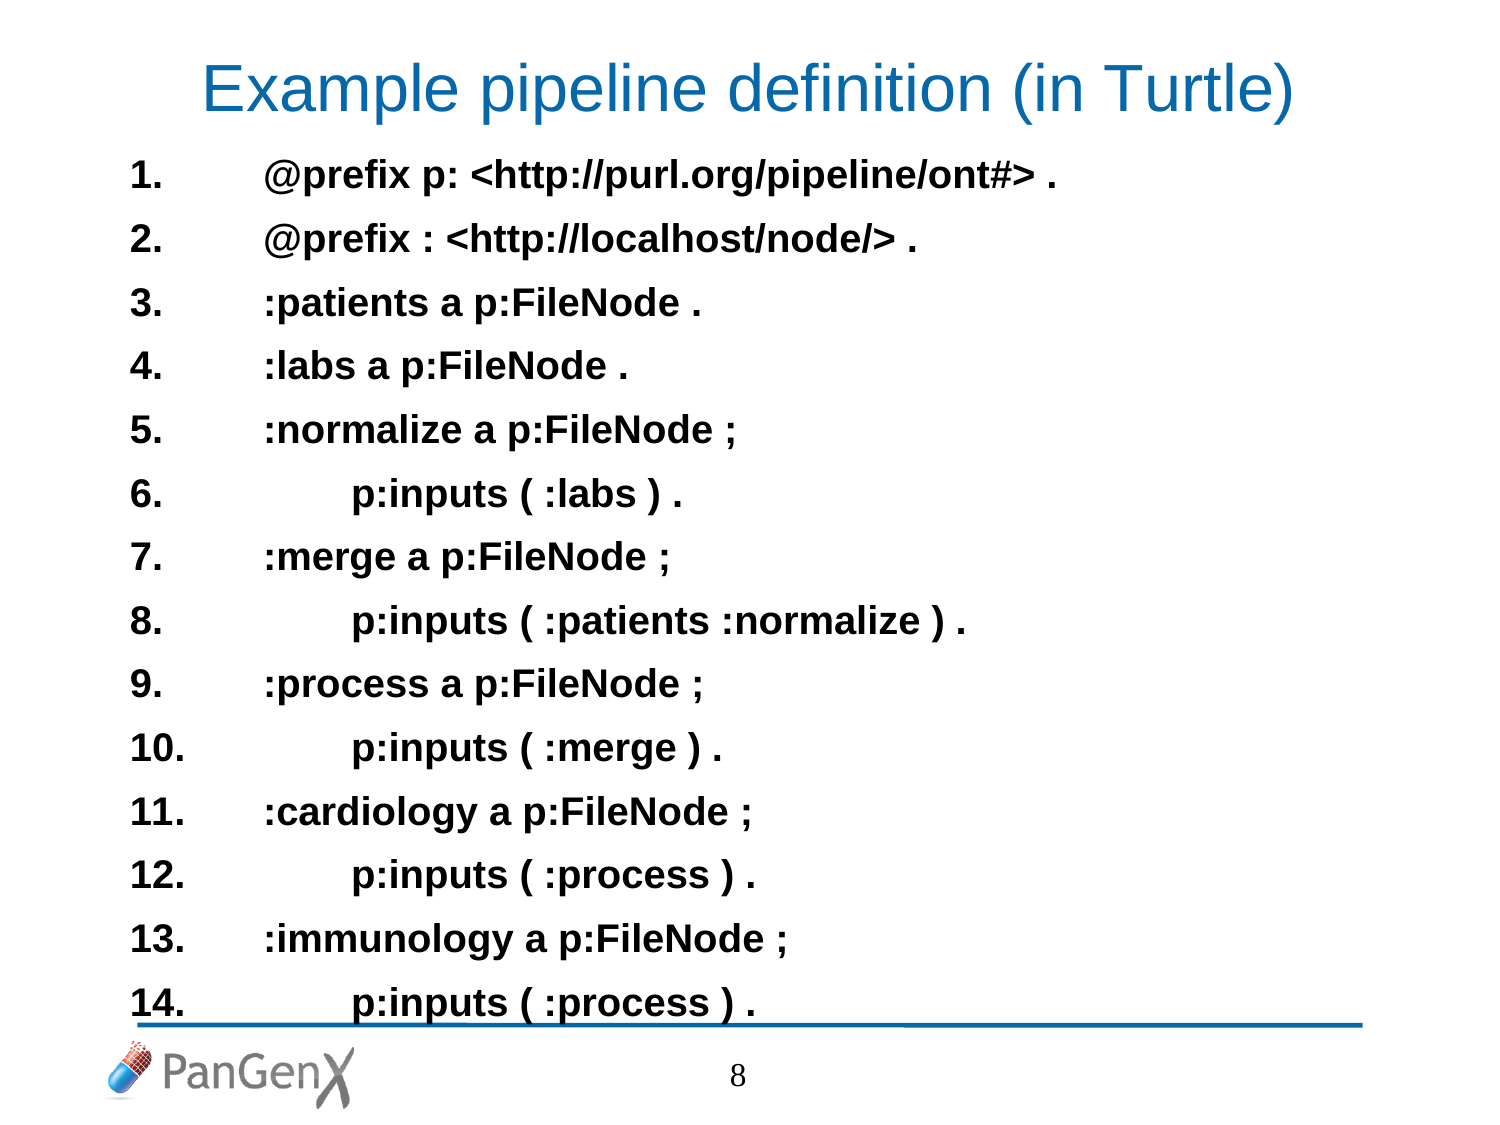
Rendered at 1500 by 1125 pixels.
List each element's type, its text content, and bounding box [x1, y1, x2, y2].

picture [89, 1041, 354, 1109]
title Example pipeline definition (in Turtle) [0, 6, 1500, 149]
list @prefix p: <http://purl.org/pipeline/ont#> . @prefix : <http://localhost/node/> . :patients a p:FileNode . :labs a p:FileNode . :normalize a p:FileNode ; p:inputs ( :labs ) . :merge a p:FileNode ; p:inputs ( :patients :normalize ) . :process a p:FileNode ; p:inputs ( :merge ) . :cardiology a p:FileNode ; p:inputs ( :process ) . :immunology a p:FileNode ; p:inputs ( :process ) . [115, 135, 1387, 1036]
